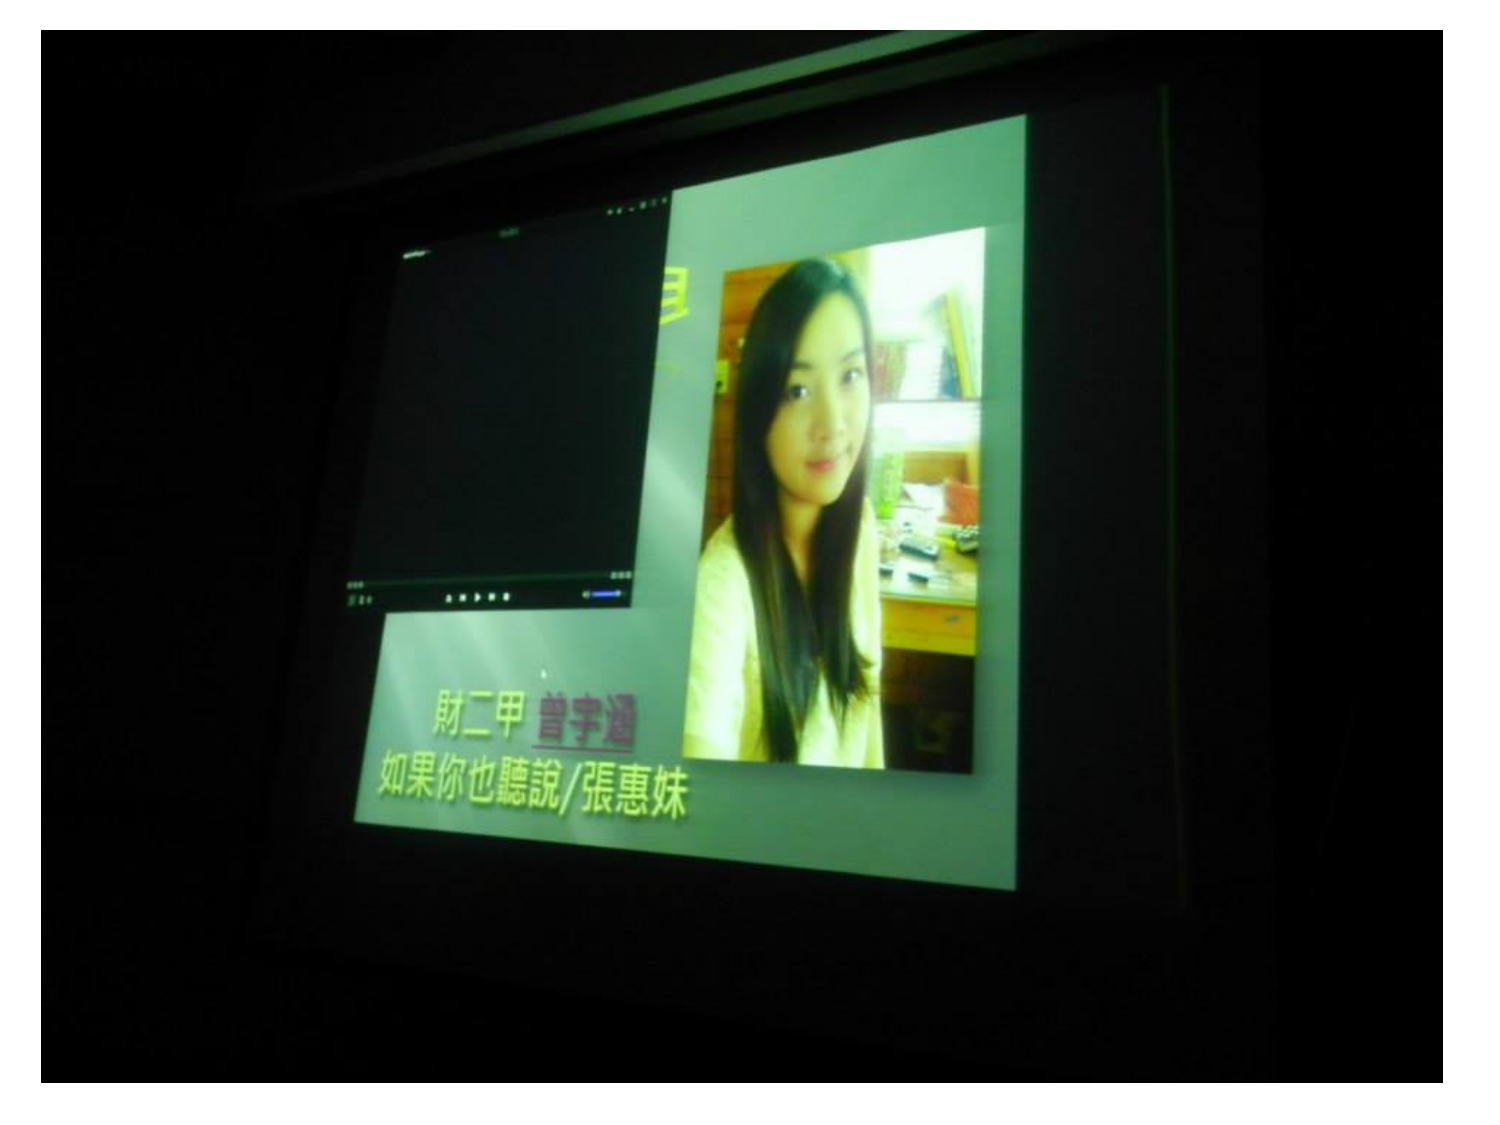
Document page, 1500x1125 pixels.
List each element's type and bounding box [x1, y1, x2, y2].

picture [41, 30, 1443, 1083]
